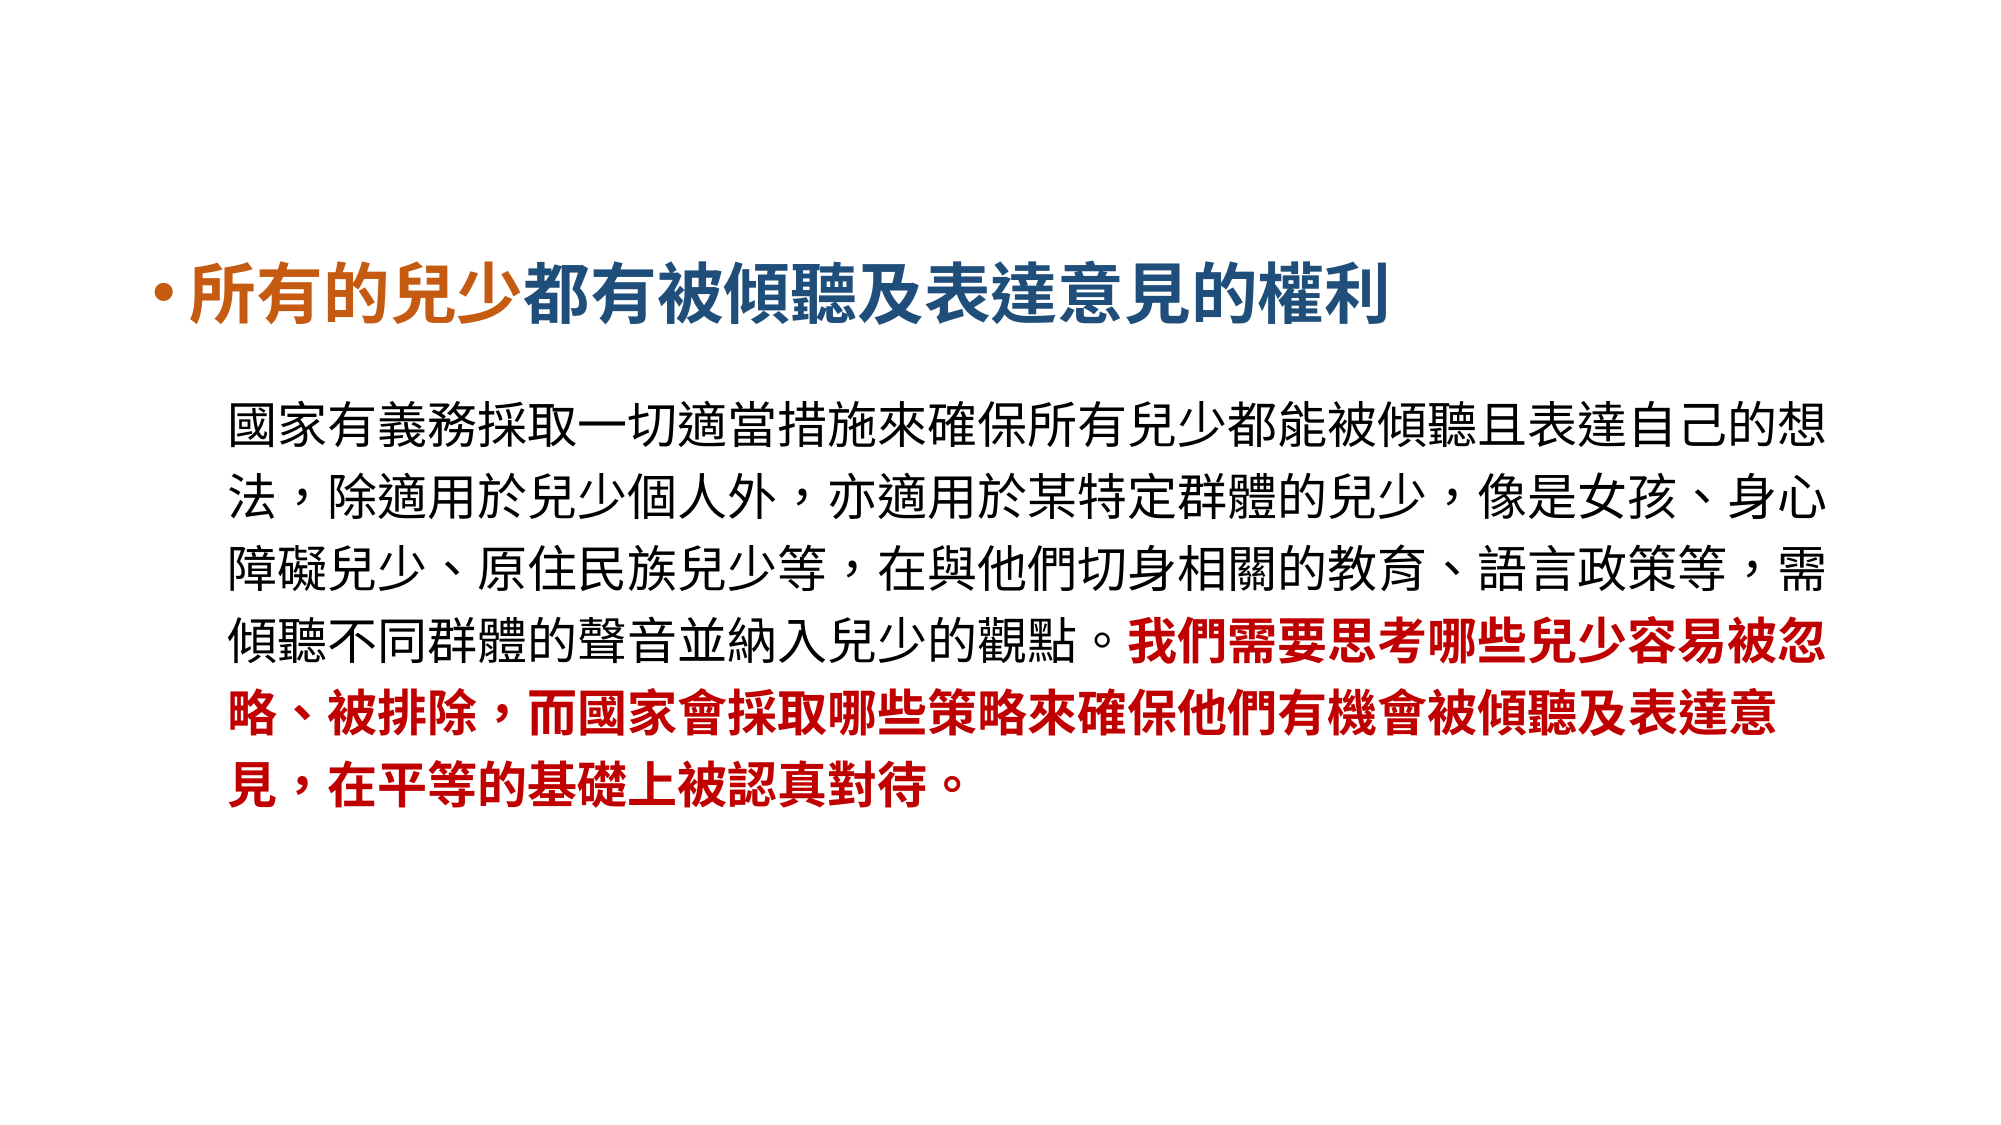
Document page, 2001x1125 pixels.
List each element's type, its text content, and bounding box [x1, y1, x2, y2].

list 所有的兒少都有被傾聽及表達意見的權利 國家有義務採取一切適當措施來確保所有兒少都能被傾聽且表達自己的想法，除適用於兒少個人外，亦適用於某特定群體的兒少，像是女孩、身心障礙兒少、原住民族兒少等，在與他們切身相關的教育、語言政策等，需傾聽不同群體的聲音並納入兒少的觀點。我們需要思考哪些兒少容易被忽略、被排除，而國家會採取哪些策略來確保他們有機會被傾聽及表達意見，在平等的基礎上被認真對待。 [137, 163, 1863, 1014]
